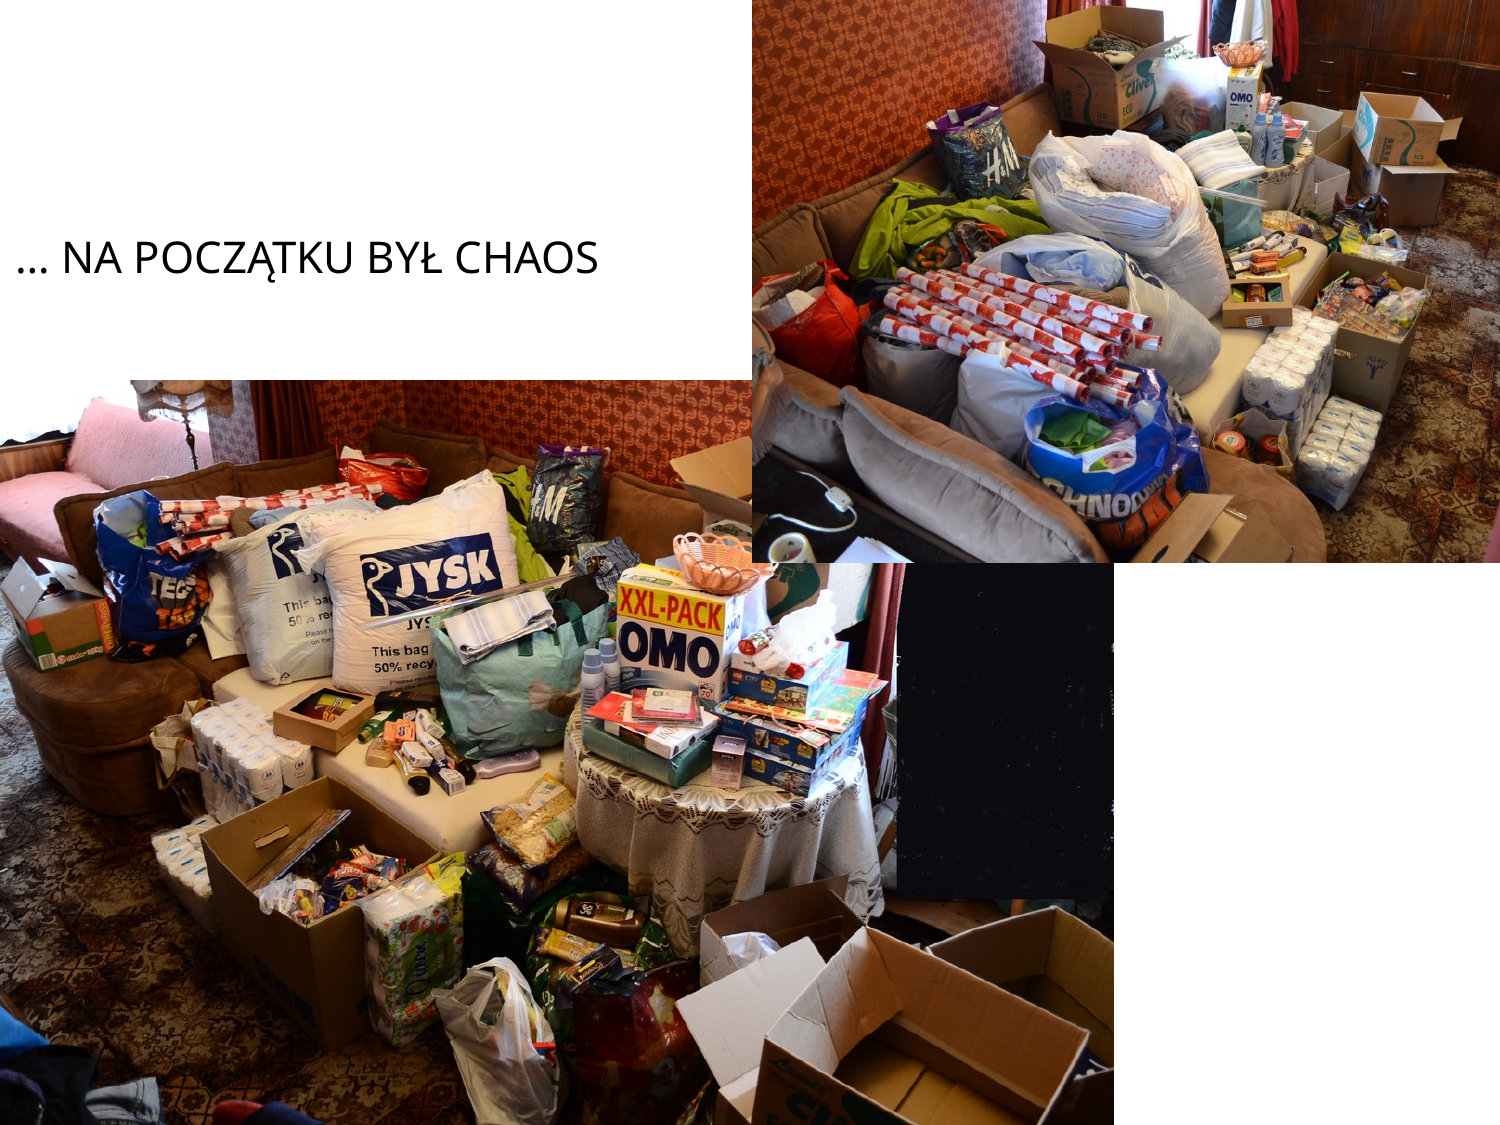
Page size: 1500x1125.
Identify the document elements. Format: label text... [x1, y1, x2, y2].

text_box … NA POCZĄTKU BYŁ CHAOS [0, 222, 751, 291]
picture [0, 0, 1500, 1125]
